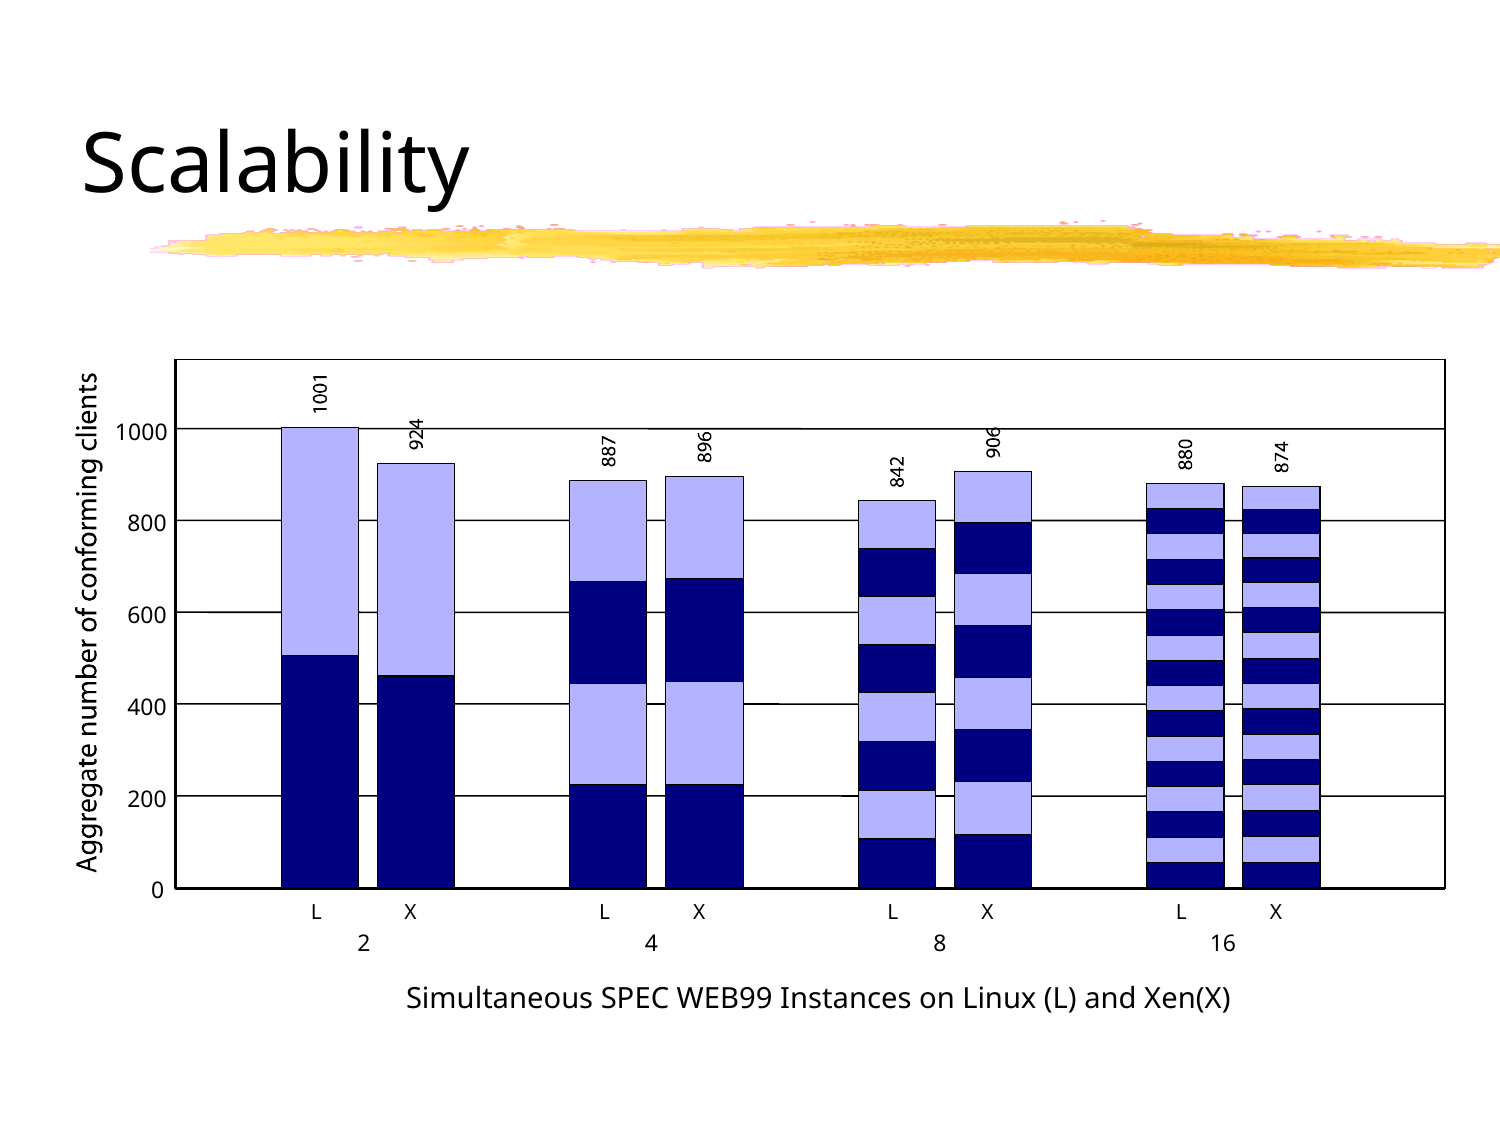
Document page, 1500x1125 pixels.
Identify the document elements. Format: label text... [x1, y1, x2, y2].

text_box [81, 682, 97, 703]
text_box L [599, 896, 611, 926]
text_box [1242, 486, 1321, 887]
text_box [954, 471, 1032, 887]
text_box [312, 383, 328, 393]
text_box [858, 500, 936, 887]
text_box 16 [1209, 927, 1237, 959]
text_box [1274, 441, 1289, 452]
text_box [81, 783, 103, 798]
text_box [890, 457, 904, 466]
text_box [81, 410, 97, 424]
text_box [601, 436, 616, 445]
text_box [312, 394, 328, 404]
text_box [409, 418, 423, 429]
text_box [81, 589, 97, 601]
text_box X [404, 896, 417, 926]
text_box [697, 432, 712, 441]
text_box 400 [127, 690, 168, 722]
text_box [81, 706, 97, 719]
text_box [81, 744, 97, 757]
text_box 800 [127, 507, 168, 539]
text_box L [887, 896, 899, 926]
text_box [81, 639, 97, 647]
text_box [81, 824, 103, 838]
text_box [81, 492, 97, 496]
text_box [601, 446, 616, 456]
text_box [76, 856, 97, 873]
text_box [74, 606, 97, 617]
text_box [313, 376, 327, 381]
text_box [75, 433, 97, 437]
text_box [986, 438, 1001, 458]
text_box [697, 442, 712, 452]
text_box [81, 617, 97, 632]
text_box Simultaneous SPEC WEB99 Instances on Linux (L) and Xen(X) [406, 977, 1232, 1018]
title Scalability [66, 37, 1342, 225]
text_box [409, 429, 423, 439]
text_box [1274, 452, 1289, 462]
picture [150, 215, 1500, 279]
text_box 0 [151, 874, 165, 906]
text_box [81, 722, 97, 735]
text_box [78, 758, 97, 768]
text_box [409, 440, 423, 450]
text_box [81, 476, 97, 489]
text_box 200 [127, 782, 168, 814]
text_box [281, 427, 359, 887]
text_box [81, 769, 97, 781]
text_box [81, 522, 97, 530]
text_box X [981, 896, 994, 926]
text_box L [310, 896, 322, 926]
text_box [81, 373, 97, 383]
text_box 1000 [115, 415, 169, 447]
text_box 4 [644, 927, 659, 959]
text_box [81, 499, 97, 520]
text_box [569, 480, 647, 887]
text_box [313, 408, 327, 413]
text_box [81, 395, 97, 409]
text_box 600 [127, 598, 168, 631]
text_box [81, 799, 97, 812]
text_box [665, 476, 744, 887]
text_box [81, 558, 97, 571]
text_box [78, 384, 97, 393]
text_box 8 [933, 927, 947, 959]
text_box [1274, 463, 1289, 473]
text_box [81, 532, 97, 547]
text_box [1146, 483, 1224, 887]
text_box [81, 573, 97, 588]
text_box X [693, 896, 706, 926]
text_box [74, 546, 97, 556]
text_box [890, 467, 904, 487]
text_box X [1269, 896, 1283, 926]
text_box [986, 427, 1001, 437]
text_box [75, 664, 97, 678]
text_box [1178, 439, 1193, 470]
text_box [81, 426, 97, 430]
text_box L [1175, 896, 1187, 926]
text_box [81, 840, 103, 855]
text_box [81, 439, 97, 451]
text_box [697, 453, 712, 463]
text_box [601, 457, 616, 467]
text_box [81, 649, 97, 662]
text_box [377, 463, 455, 887]
text_box [81, 459, 103, 473]
text_box [81, 813, 97, 821]
text_box 2 [357, 927, 371, 959]
